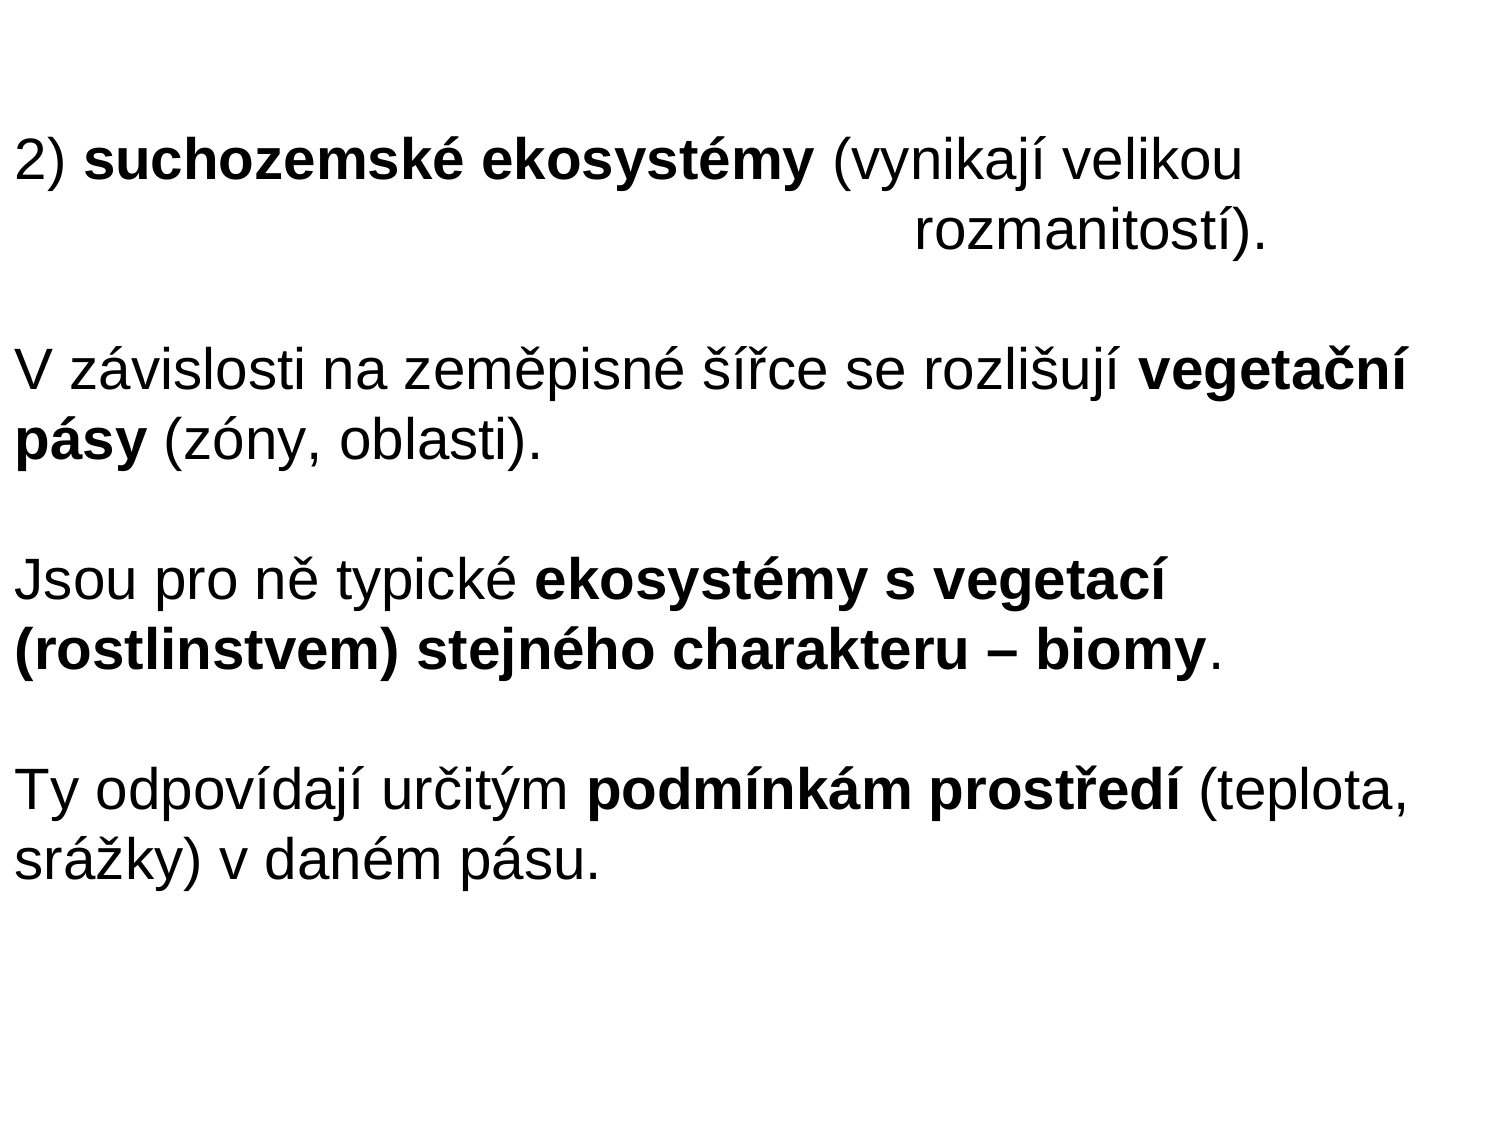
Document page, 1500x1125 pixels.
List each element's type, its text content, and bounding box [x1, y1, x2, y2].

text_box 2) suchozemské ekosystémy (vynikají velikou rozmanitostí). V závislosti na zeměpisné šířce se rozlišují vegetační pásy (zóny, oblasti). Jsou pro ně typické ekosystémy s vegetací (rostlinstvem) stejného charakteru – biomy. Ty odpovídají určitým podmínkám prostředí (teplota, srážky) v daném pásu. [0, 113, 1500, 899]
